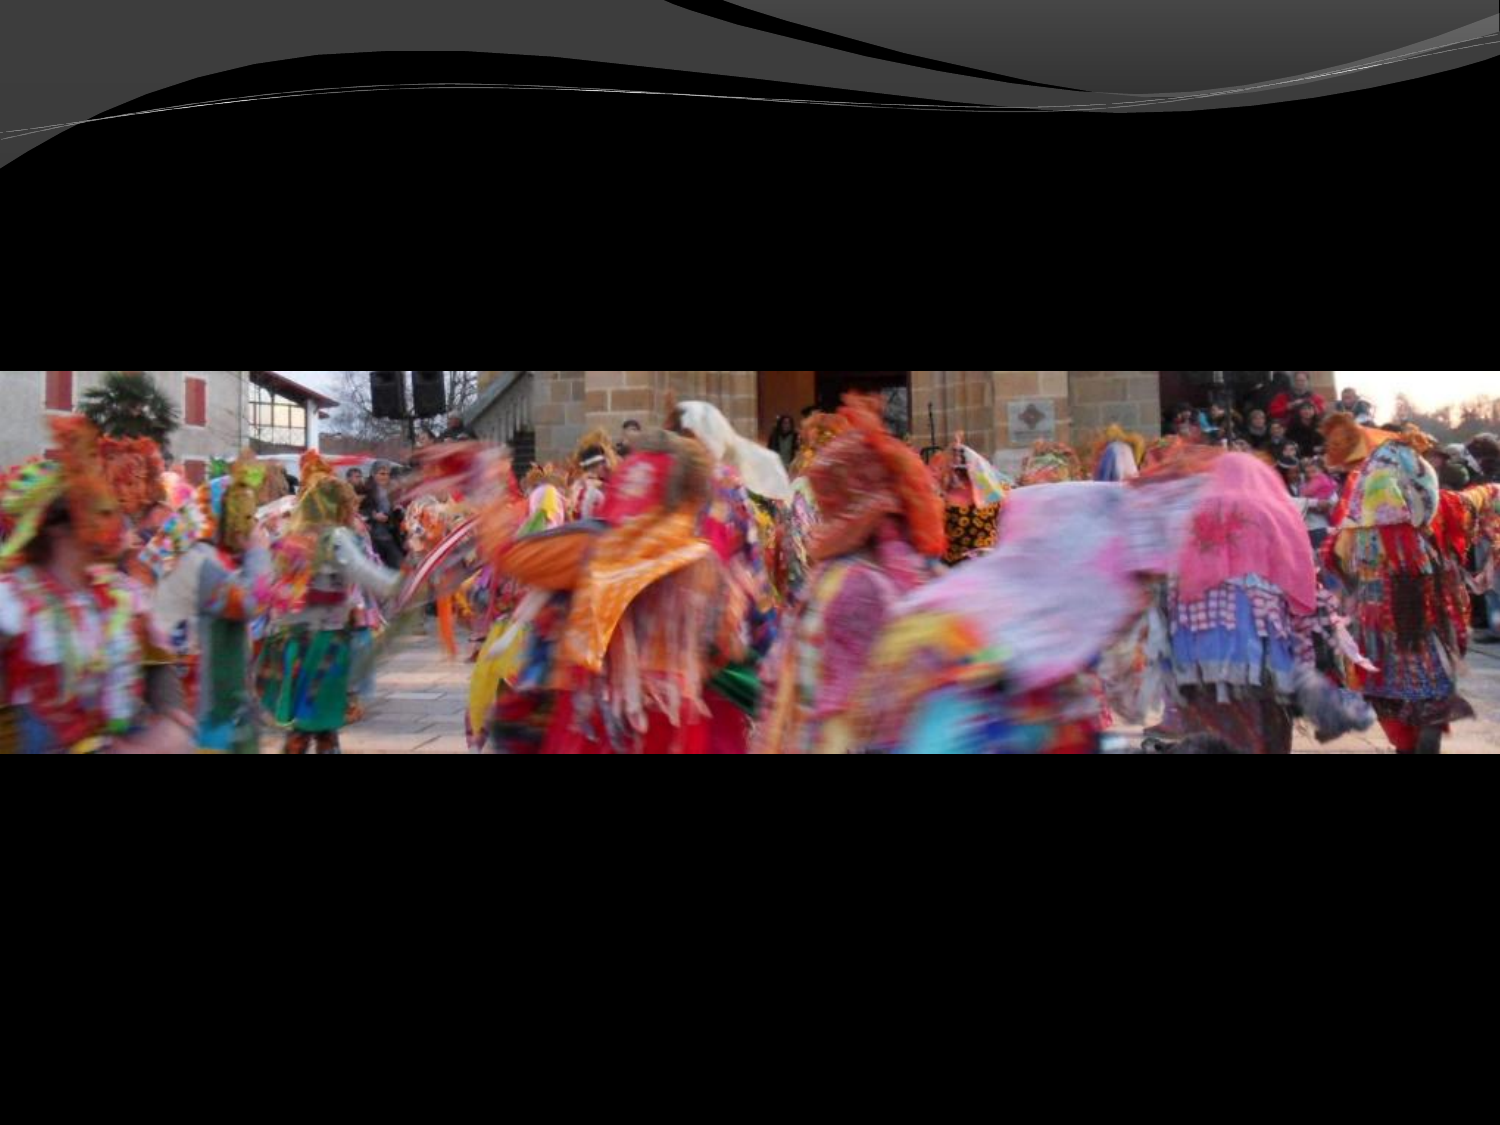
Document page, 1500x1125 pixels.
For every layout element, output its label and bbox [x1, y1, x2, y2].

picture [0, 371, 1500, 754]
picture [0, 33, 1500, 140]
